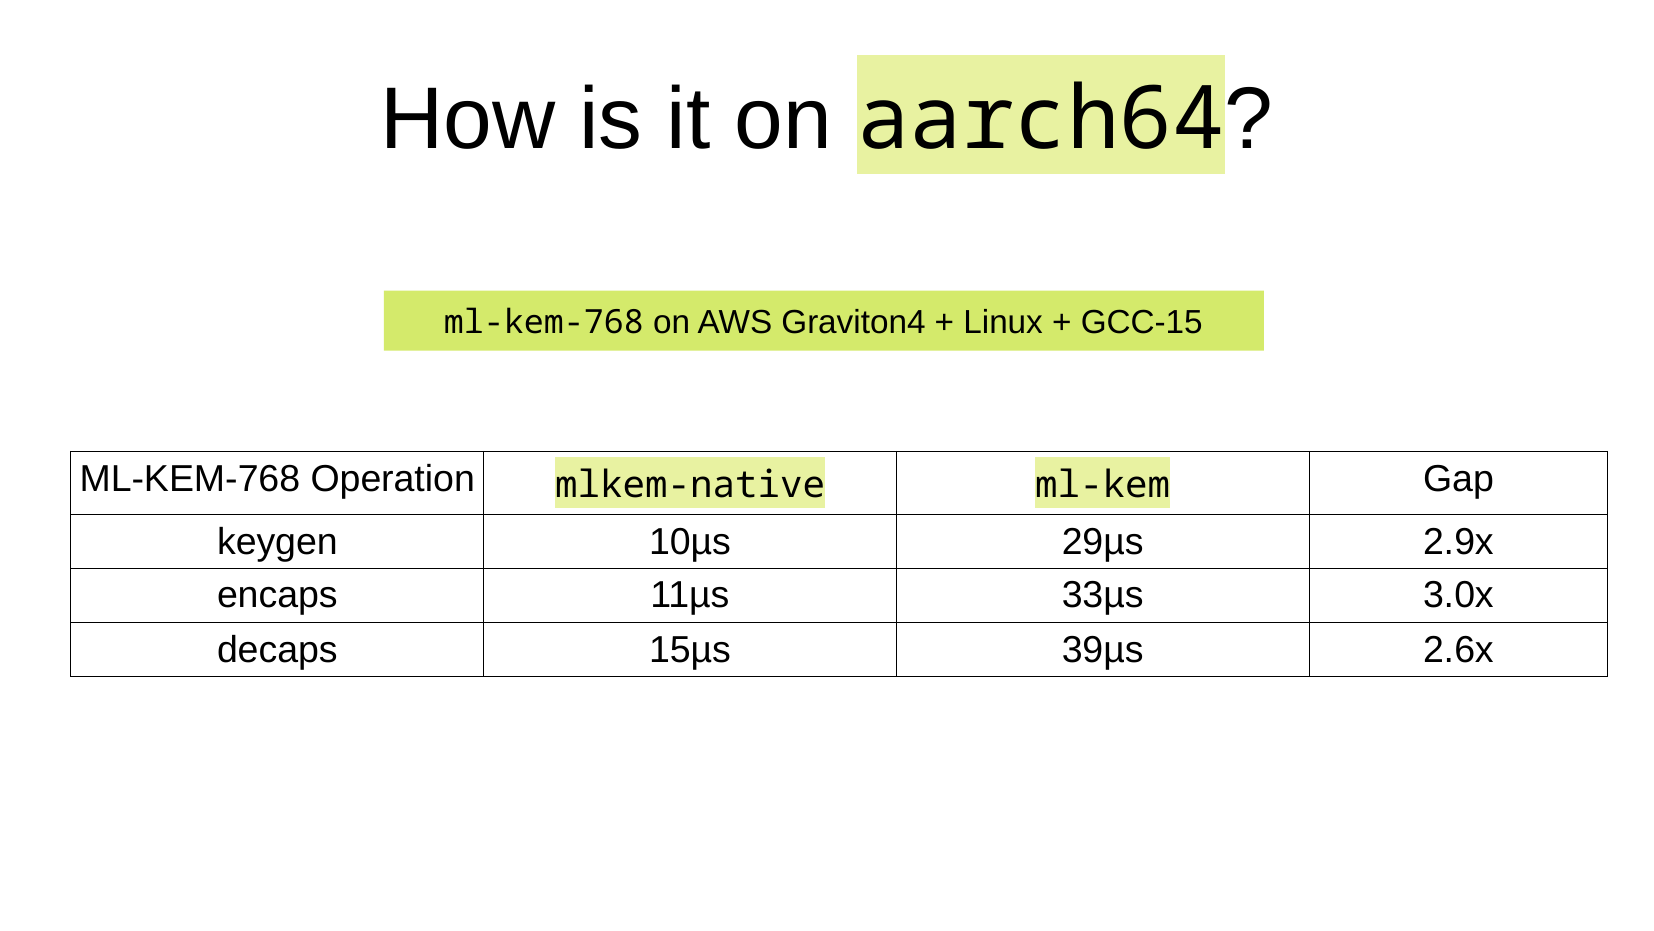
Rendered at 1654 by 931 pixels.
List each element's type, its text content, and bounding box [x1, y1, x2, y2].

table_cell 10µs [484, 515, 896, 568]
table_cell encaps [71, 569, 483, 622]
table_cell decaps [71, 623, 483, 676]
table_cell 15µs [484, 623, 896, 676]
table_cell 33µs [897, 569, 1309, 622]
table_cell 2.6x [1310, 623, 1607, 676]
table_cell 11µs [484, 569, 896, 622]
table_cell 29µs [897, 515, 1309, 568]
table_header ML-KEM-768 Operation [71, 452, 483, 514]
table_header Gap [1310, 452, 1607, 514]
table_cell 39µs [897, 623, 1309, 676]
table_header mlkem-native [484, 452, 896, 514]
title How is it on aarch64? [82, 37, 1571, 193]
table_header ml-kem [897, 452, 1309, 514]
table_cell 3.0x [1310, 569, 1607, 622]
table_cell keygen [71, 515, 483, 568]
text_box ml-kem-768 on AWS Graviton4 + Linux + GCC-15 [383, 290, 1264, 347]
table_cell 2.9x [1310, 515, 1607, 568]
